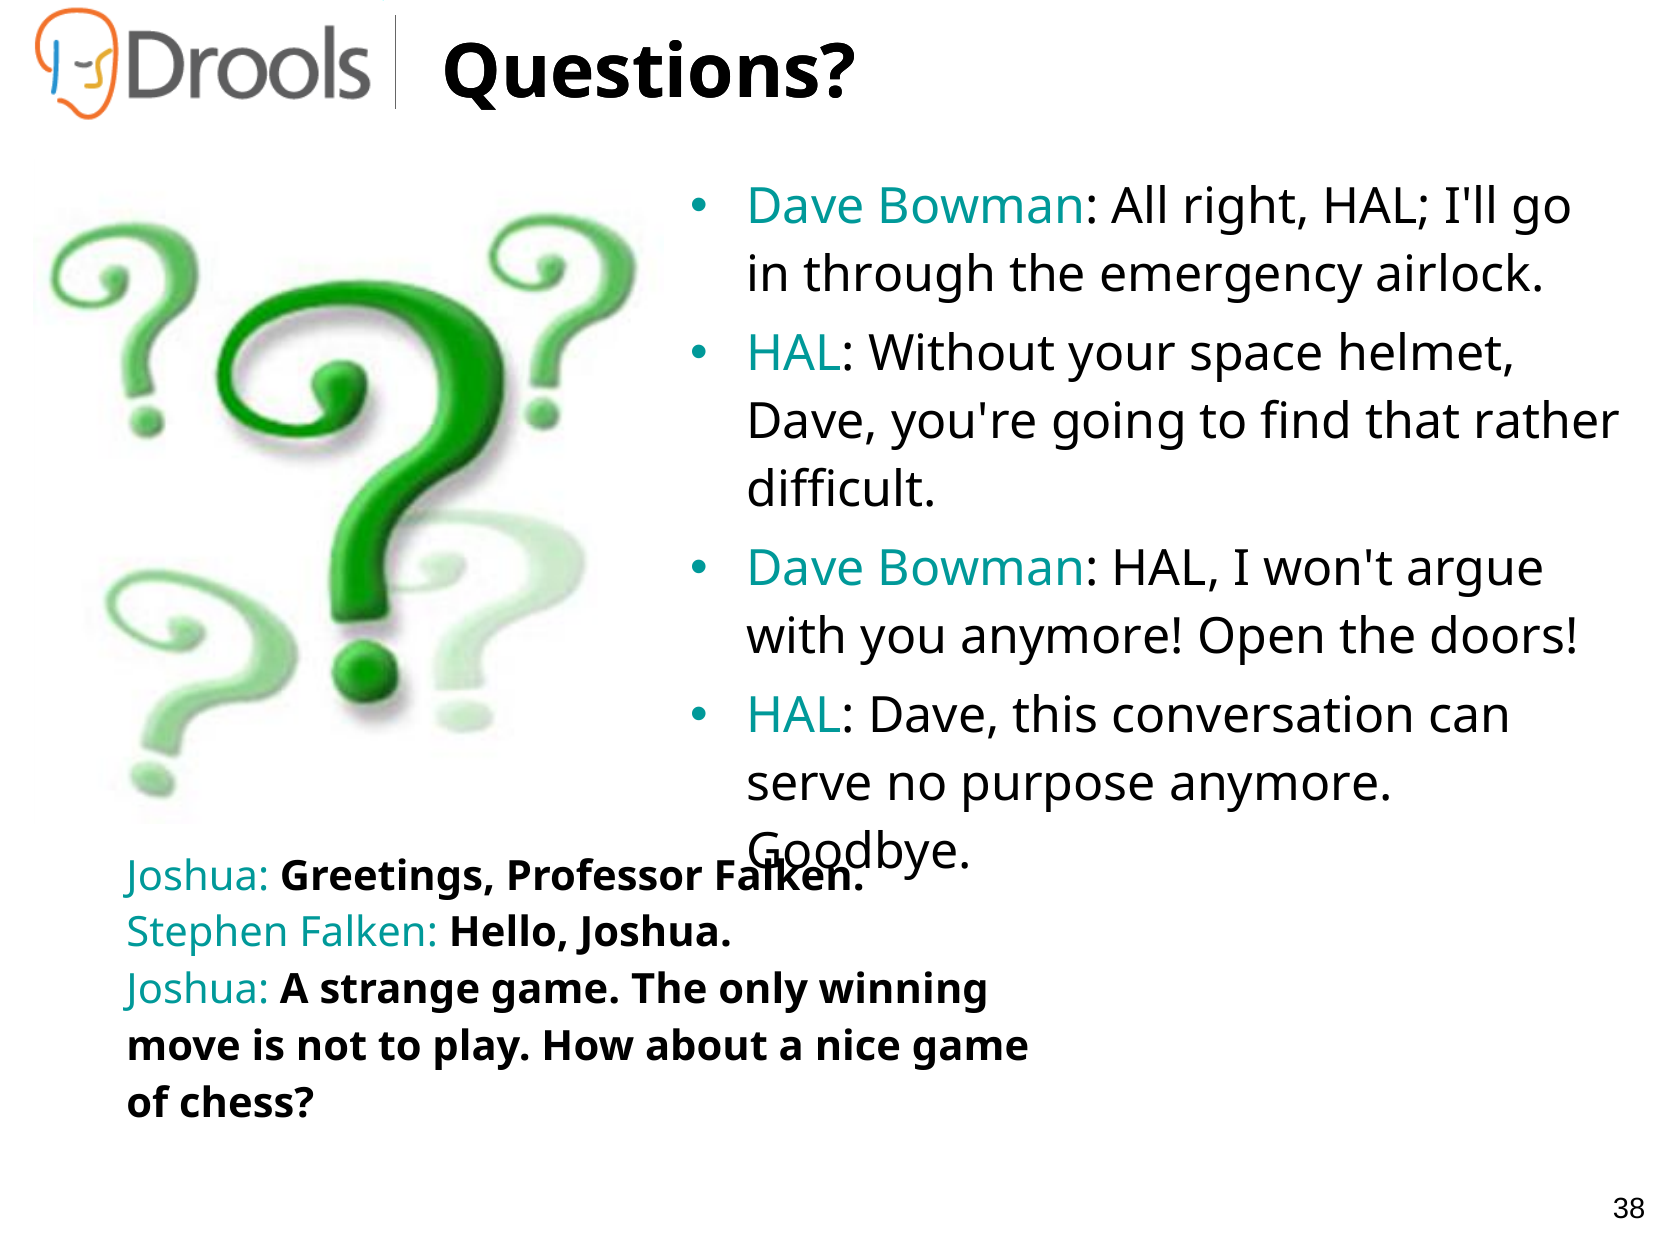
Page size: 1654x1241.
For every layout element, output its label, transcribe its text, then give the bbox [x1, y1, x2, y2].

list Dave Bowman: All right, HAL; I'll go in through the emergency airlock. HAL: Without your space helmet, Dave, you're going to find that rather difficult. Dave Bowman: HAL, I won't argue with you anymore! Open the doors! HAL: Dave, this conversation can serve no purpose anymore. Goodbye. [675, 162, 1638, 909]
picture [33, 159, 664, 824]
text_box Joshua: Greetings, Professor Falken. Stephen Falken: Hello, Joshua. Joshua: A strange game. The only winning move is not to play. How about a nice game of chess? [111, 837, 1046, 1138]
picture [29, 0, 384, 126]
title Questions? [427, 9, 936, 131]
